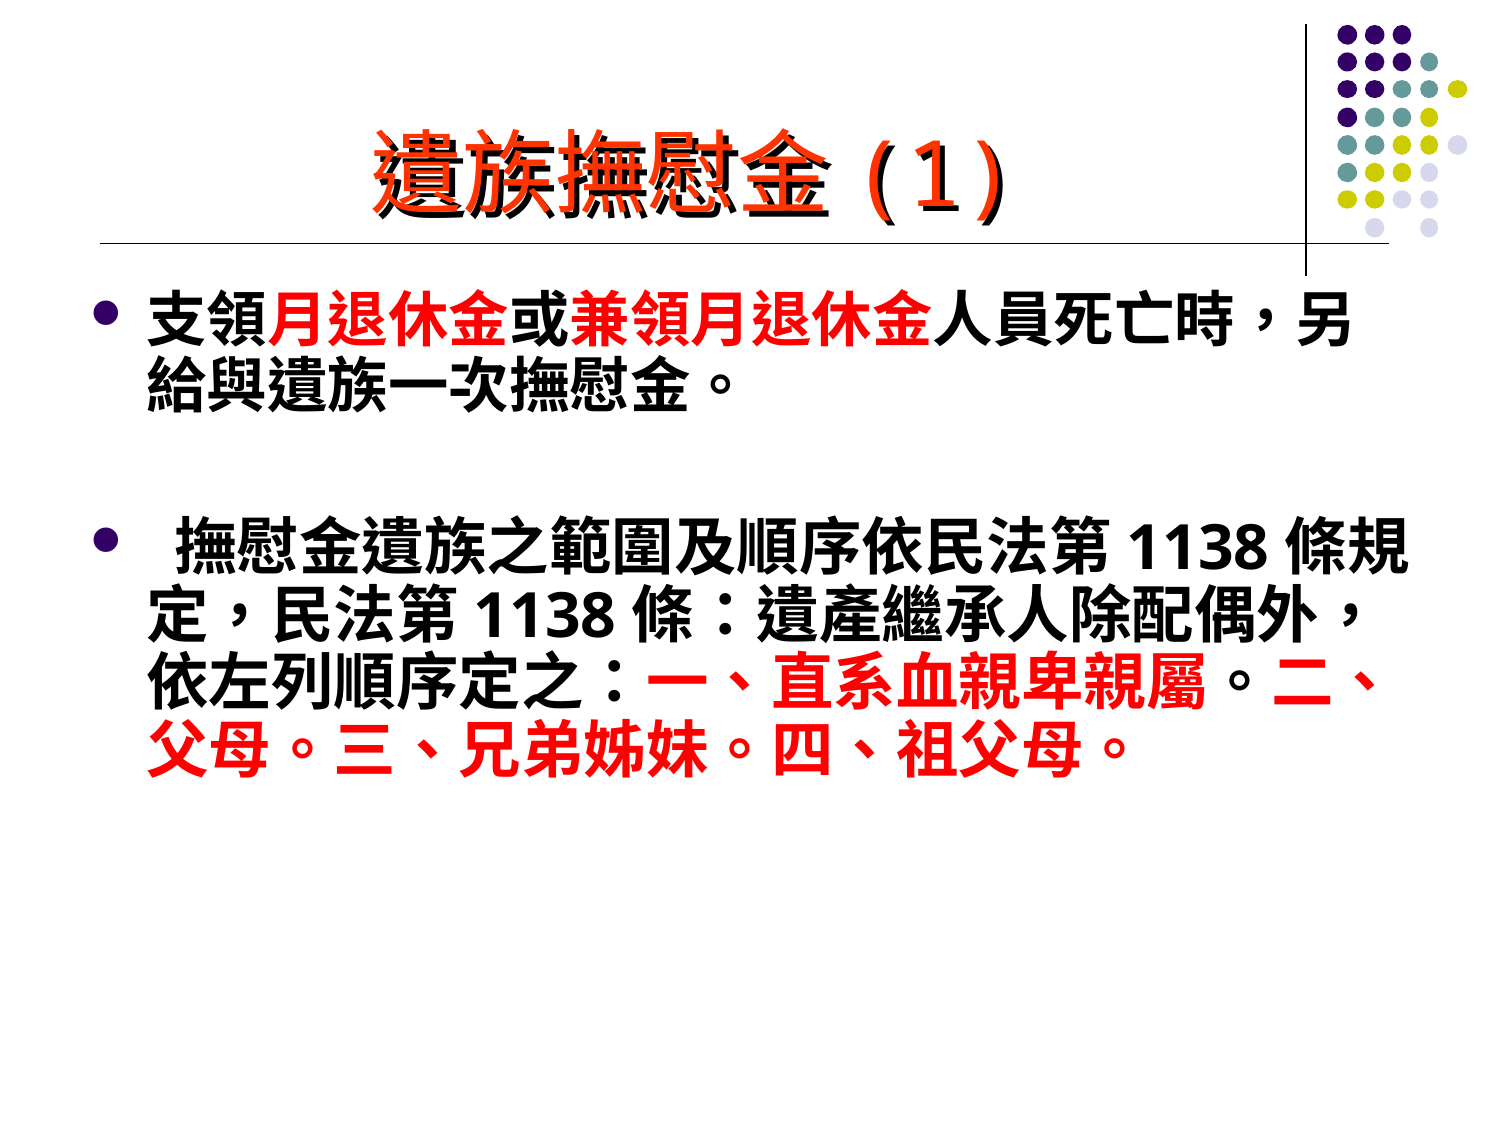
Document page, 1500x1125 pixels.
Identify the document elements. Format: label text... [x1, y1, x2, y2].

title 遺族撫慰金(1) [74, 20, 1313, 233]
list 支領月退休金或兼領月退休金人員死亡時，另 給與遺族一次撫慰金。 撫慰金遺族之範圍及順序依民法第1138條規定，民法第1138條：遺產繼承人除配偶外，依左列順序定之：一、直系血親卑親屬。二、父母。三、兄弟姊妹。四、祖父母。 [75, 282, 1426, 1006]
